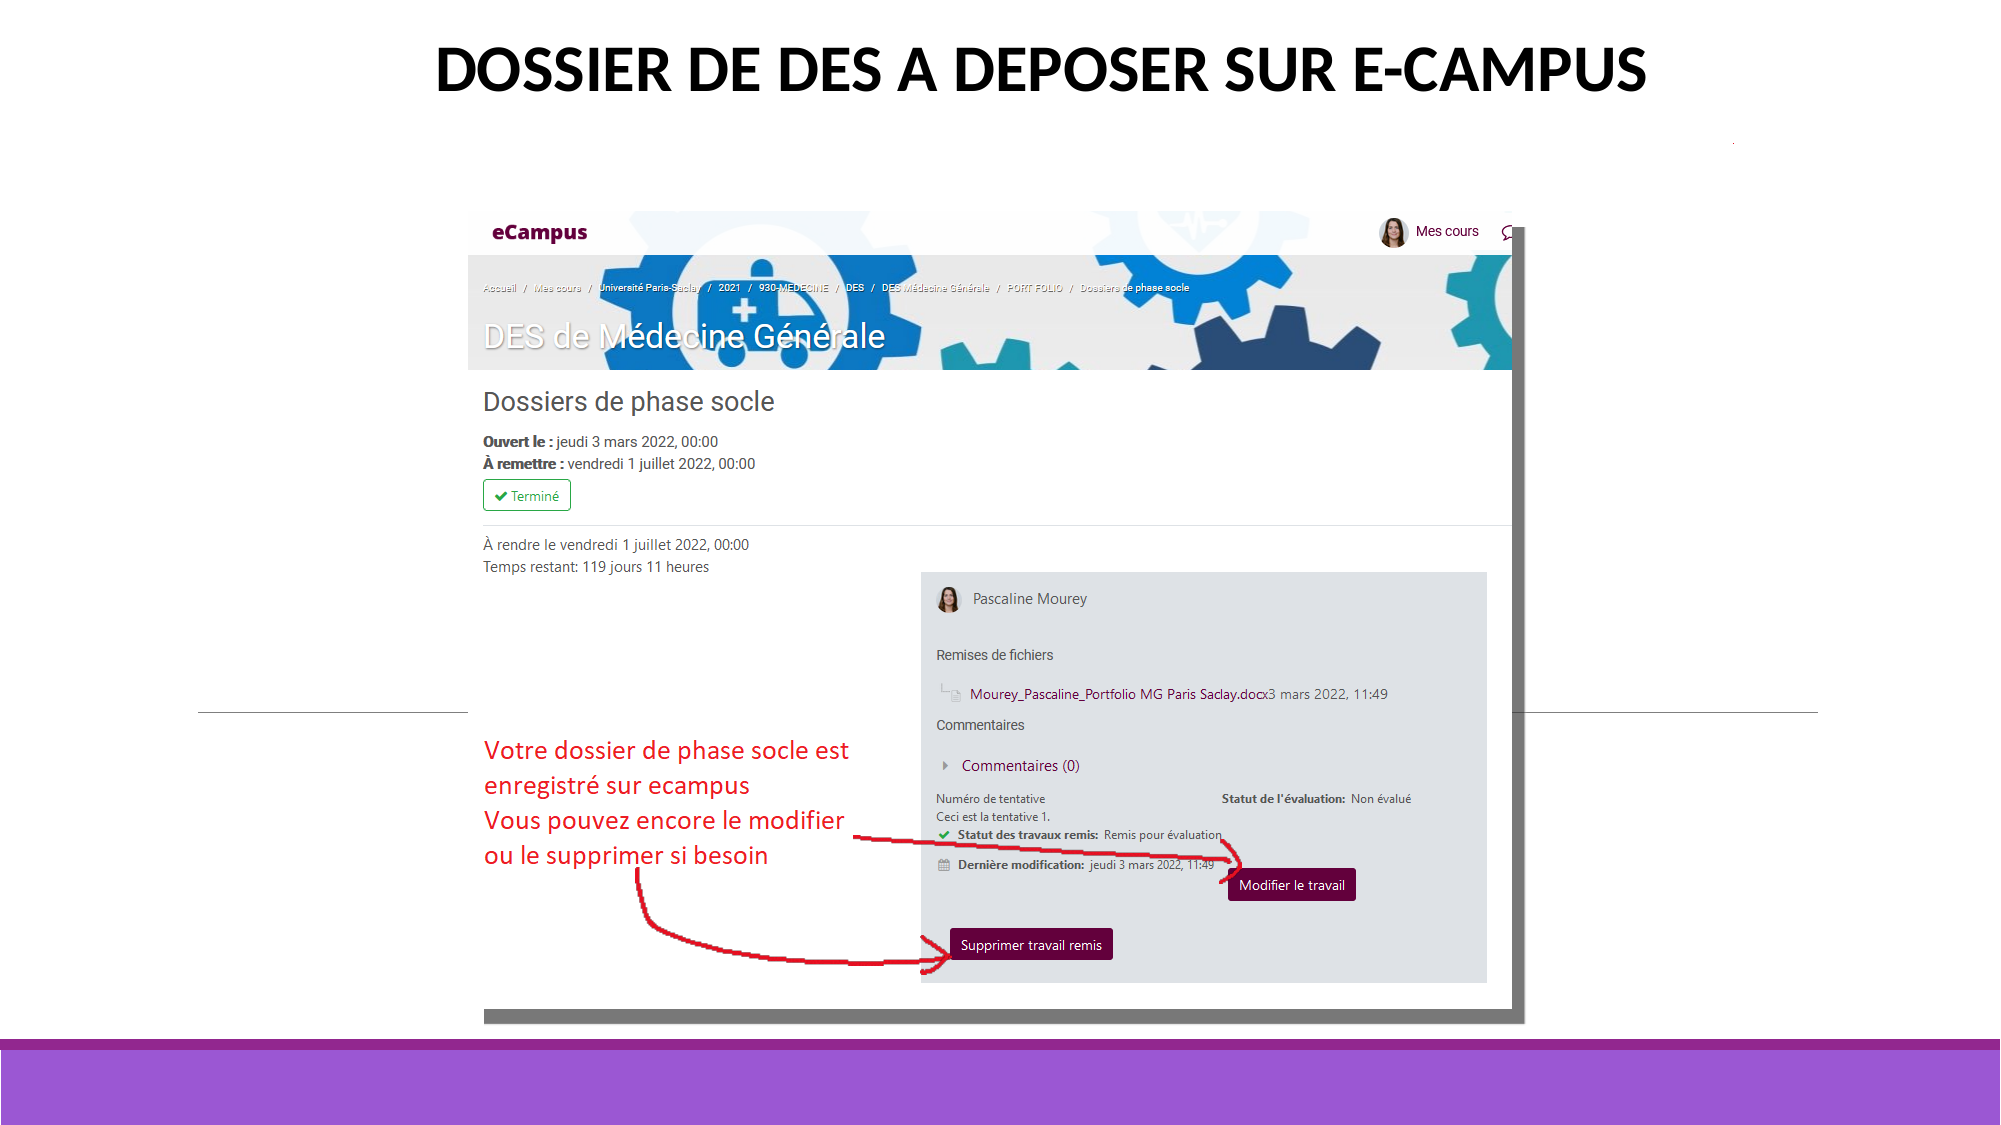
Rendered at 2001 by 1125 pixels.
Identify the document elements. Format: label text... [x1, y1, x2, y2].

text_box LE DOSSIER DE DES A DEPOSER SUR E-CAMPUS [363, 16, 1934, 113]
picture [468, 211, 1512, 1009]
title [180, 124, 1831, 710]
